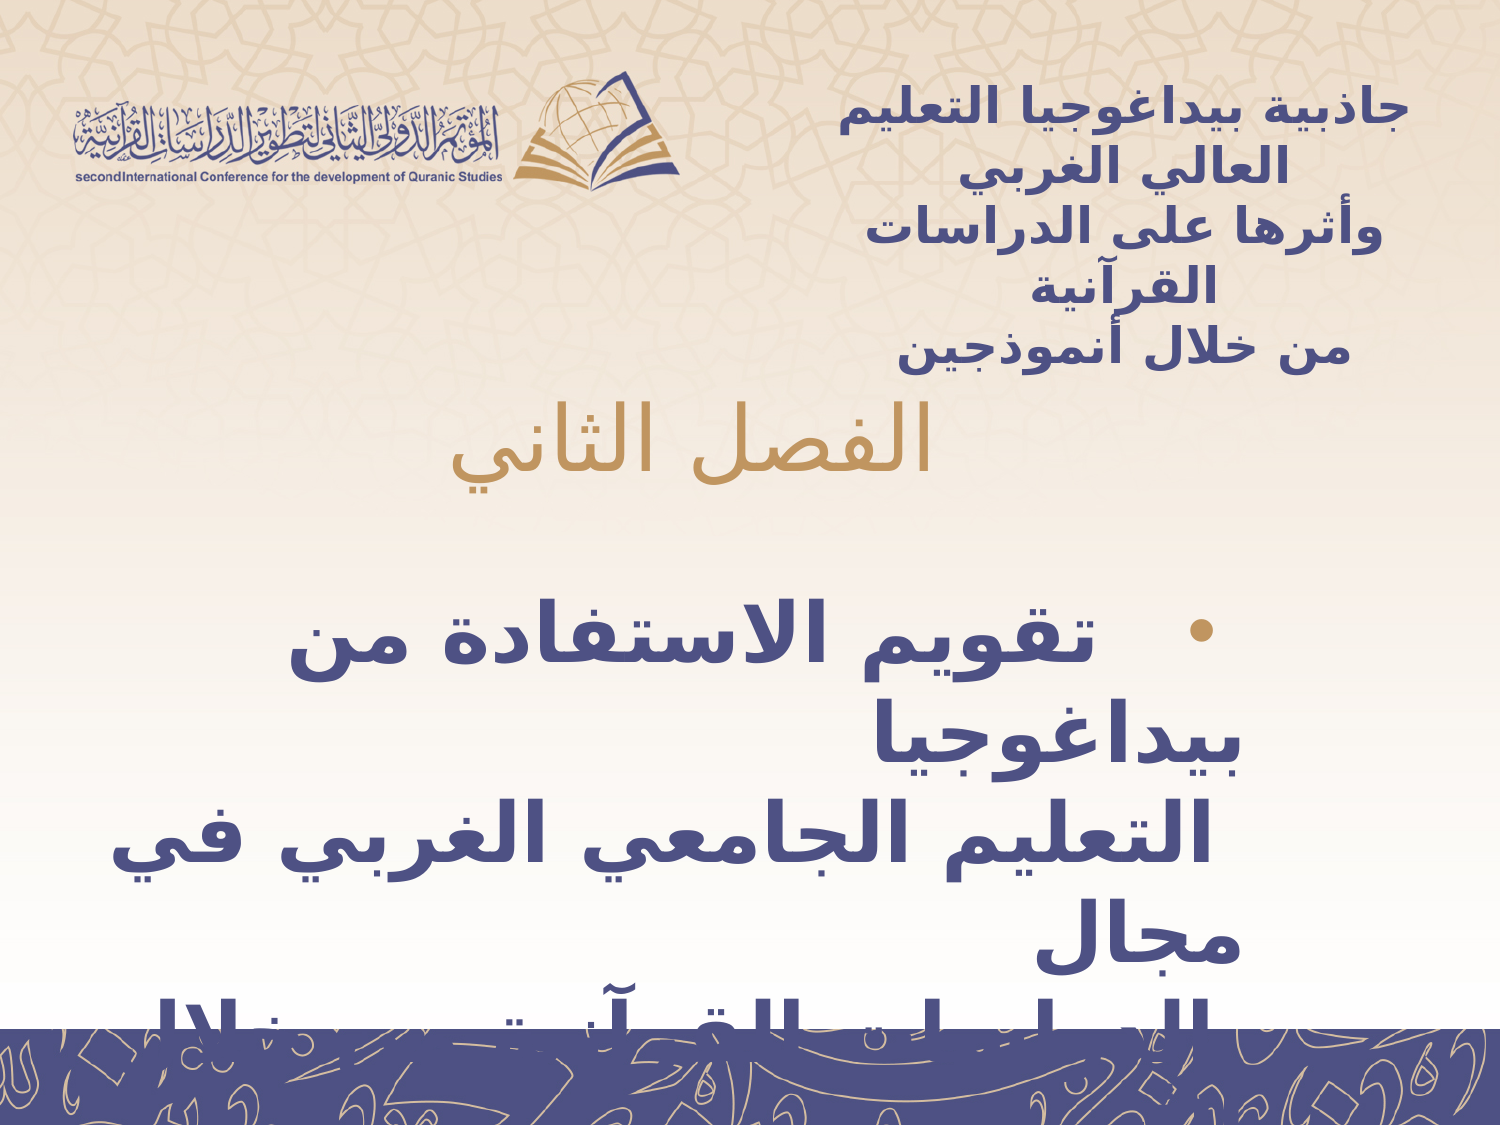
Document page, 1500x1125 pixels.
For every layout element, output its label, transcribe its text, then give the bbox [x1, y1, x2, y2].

text_box جاذبية بيداغوجيا التعليم العالي الغربي وأثرها على الدراسات القرآنية من خلال أنموذجين [750, 66, 1500, 381]
text_box الفصل الثاني تقويم الاستفادة من بيداغوجيا التعليم الجامعي الغربي في مجال الدراسات القرآنية من خلال الأنموذجين. [123, 371, 1436, 892]
picture [0, 0, 1500, 1125]
